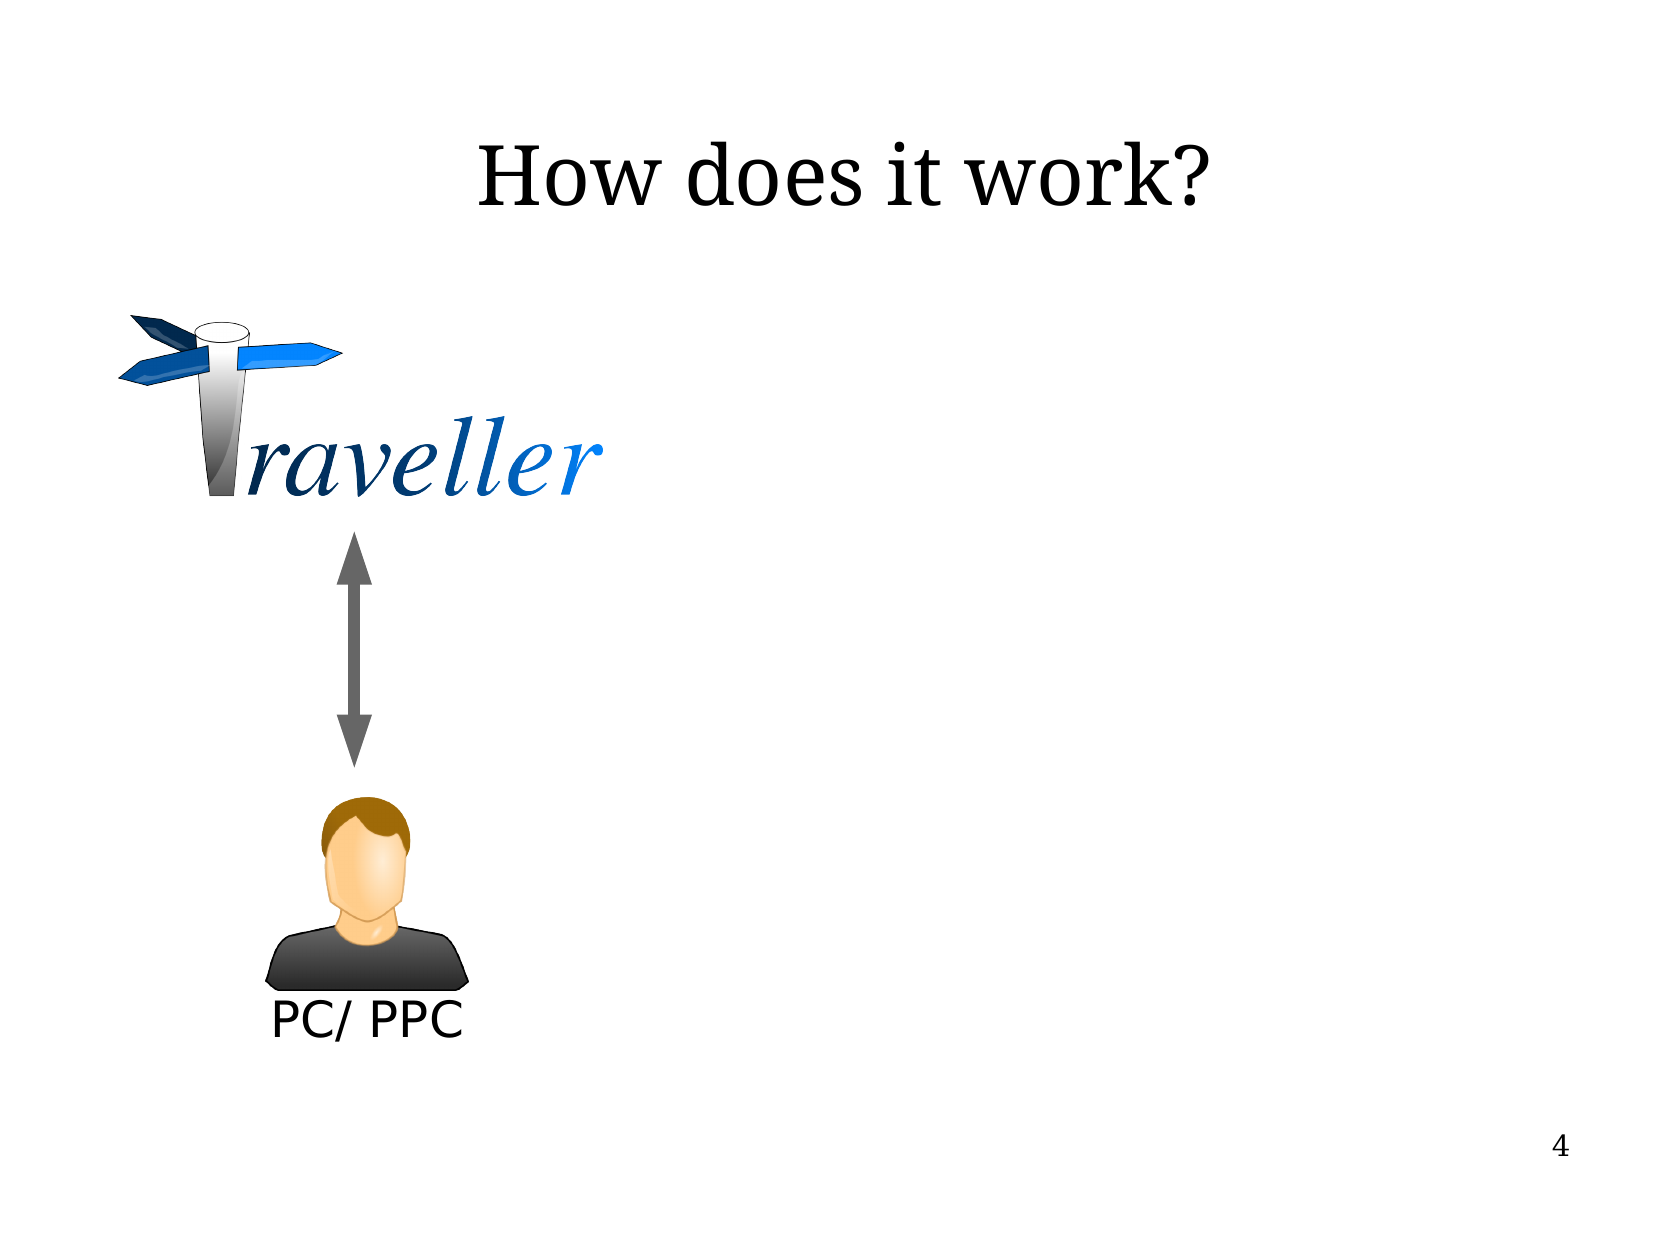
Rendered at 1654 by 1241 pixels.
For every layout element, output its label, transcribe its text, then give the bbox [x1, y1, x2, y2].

picture [265, 797, 469, 991]
text_box PC/ PPC [252, 992, 475, 1071]
subtitle [82, 297, 1571, 1117]
title How does it work? [82, 18, 1571, 288]
picture [118, 315, 603, 502]
